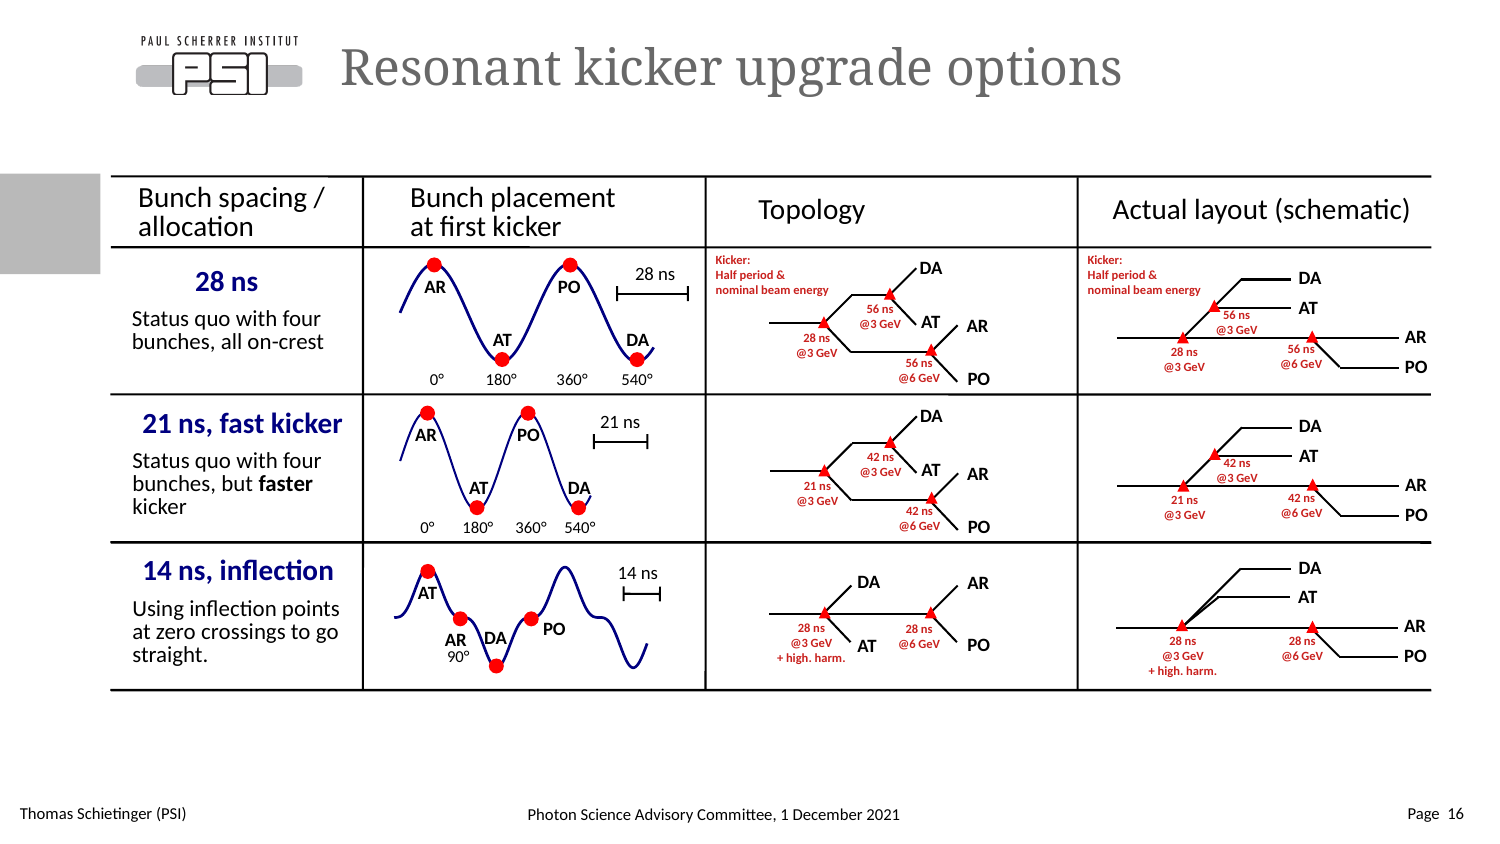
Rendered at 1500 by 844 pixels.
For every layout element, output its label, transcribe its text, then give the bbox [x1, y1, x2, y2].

text_box [469, 500, 485, 516]
text_box 42 ns @6 GeV [1272, 489, 1332, 520]
text_box PO [952, 364, 1007, 398]
text_box AR [1390, 470, 1445, 499]
text_box Topology [743, 189, 902, 235]
text_box [562, 257, 578, 271]
text_box 90° [432, 642, 491, 675]
text_box 28 ns @6 GeV [1272, 633, 1332, 664]
text_box 28 ns @3 GeV + high. harm. [775, 619, 848, 665]
text_box Status quo with four bunches, but faster kicker [117, 443, 350, 528]
text_box 14 ns [603, 558, 680, 592]
text_box PO [1390, 351, 1444, 386]
text_box DA [905, 401, 959, 435]
text_box 56 ns @6 GeV [1271, 341, 1331, 372]
text_box AR [952, 568, 1007, 602]
text_box [884, 435, 897, 448]
text_box 56 ns @3 GeV [850, 300, 910, 331]
text_box [1307, 478, 1318, 489]
text_box AR [1389, 322, 1444, 356]
text_box [426, 257, 442, 271]
text_box Using inflection points at zero crossings to go straight. [117, 591, 357, 683]
text_box [1211, 447, 1219, 455]
text_box [1177, 331, 1189, 343]
text_box [1306, 620, 1319, 633]
text_box [817, 316, 830, 329]
text_box [520, 405, 536, 419]
text_box 360° [500, 514, 549, 541]
text_box [491, 658, 504, 674]
text_box DA [1283, 263, 1338, 292]
text_box AR [400, 419, 455, 454]
text_box Actual layout (schematic) [1097, 190, 1432, 235]
text_box AT [403, 578, 457, 612]
text_box [1306, 330, 1318, 341]
picture [399, 410, 592, 512]
text_box 0° [415, 365, 461, 399]
text_box [420, 563, 436, 578]
text_box AR [430, 625, 469, 659]
text_box 21 ns @3 GeV [787, 477, 847, 508]
text_box Kicker: Half period & nominal beam energy [1087, 252, 1207, 298]
text_box Bunch placement at first kicker [395, 178, 704, 252]
text_box PO [502, 419, 556, 454]
text_box PO [1389, 641, 1444, 675]
text_box [571, 500, 587, 516]
text_box AT [1283, 582, 1337, 616]
text_box [1177, 479, 1190, 491]
text_box Bunch spacing / allocation [123, 178, 346, 252]
text_box DA [842, 567, 897, 601]
text_box 42 ns @3 GeV [1207, 455, 1267, 486]
text_box PO [1390, 499, 1445, 534]
text_box DA [1283, 553, 1338, 587]
text_box [883, 287, 896, 300]
text_box [818, 606, 831, 619]
text_box AR [951, 311, 1006, 345]
text_box 21 ns [585, 406, 664, 447]
text_box AR [409, 271, 464, 306]
text_box [924, 606, 937, 619]
picture [433, 566, 649, 669]
text_box 56 ns @3 GeV [1206, 307, 1267, 338]
text_box AT [906, 455, 961, 489]
picture [644, 359, 656, 364]
picture [392, 566, 455, 669]
text_box Kicker: Half period & nominal beam energy [715, 252, 835, 298]
text_box [629, 359, 645, 365]
text_box 28 ns @3 GeV + high. harm. [1136, 633, 1229, 679]
text_box [818, 464, 831, 477]
text_box PO [528, 613, 582, 648]
text_box 14 ns, inflection [127, 551, 368, 596]
text_box 56 ns @6 GeV [889, 354, 949, 385]
text_box DA [611, 324, 666, 359]
text_box [926, 491, 937, 502]
title Resonant kicker upgrade options [340, 35, 1442, 98]
text_box 360° [541, 365, 606, 398]
text_box [420, 405, 436, 421]
text_box 540° [549, 514, 613, 541]
text_box PO [952, 629, 1007, 664]
text_box 0° [405, 513, 447, 541]
text_box PO [953, 512, 1007, 541]
text_box AT [1283, 292, 1338, 327]
text_box [1175, 619, 1189, 632]
text_box [452, 611, 468, 625]
text_box Status quo with four bunches, all on-crest [117, 301, 349, 386]
text_box AT [478, 324, 532, 359]
text_box AR [1389, 611, 1443, 641]
text_box DA [469, 623, 523, 657]
text_box [494, 359, 510, 365]
text_box [523, 611, 536, 626]
text_box AT [906, 306, 960, 341]
text_box 28 ns @3 GeV [787, 329, 847, 360]
text_box AT [1284, 440, 1338, 475]
text_box 42 ns @3 GeV [850, 448, 911, 480]
text_box 180° [447, 513, 511, 541]
text_box DA [1284, 411, 1338, 440]
text_box 28 ns [180, 261, 277, 301]
text_box AT [454, 473, 509, 507]
picture [398, 262, 656, 364]
text_box 21 ns @3 GeV [1155, 491, 1215, 522]
text_box 21 ns, fast kicker [127, 403, 361, 448]
text_box AT [848, 631, 897, 665]
text_box 28 ns @6 GeV [889, 621, 949, 652]
text_box [1210, 299, 1218, 307]
text_box DA [904, 253, 959, 287]
text_box 42 ns @6 GeV [890, 502, 950, 533]
text_box DA [553, 473, 607, 507]
text_box 28 ns [620, 258, 698, 293]
text_box PO [543, 271, 597, 306]
text_box [925, 343, 937, 354]
text_box AR [952, 459, 1006, 493]
text_box 540° [606, 365, 675, 398]
text_box 28 ns @3 GeV [1154, 343, 1214, 374]
text_box 180° [470, 365, 539, 398]
